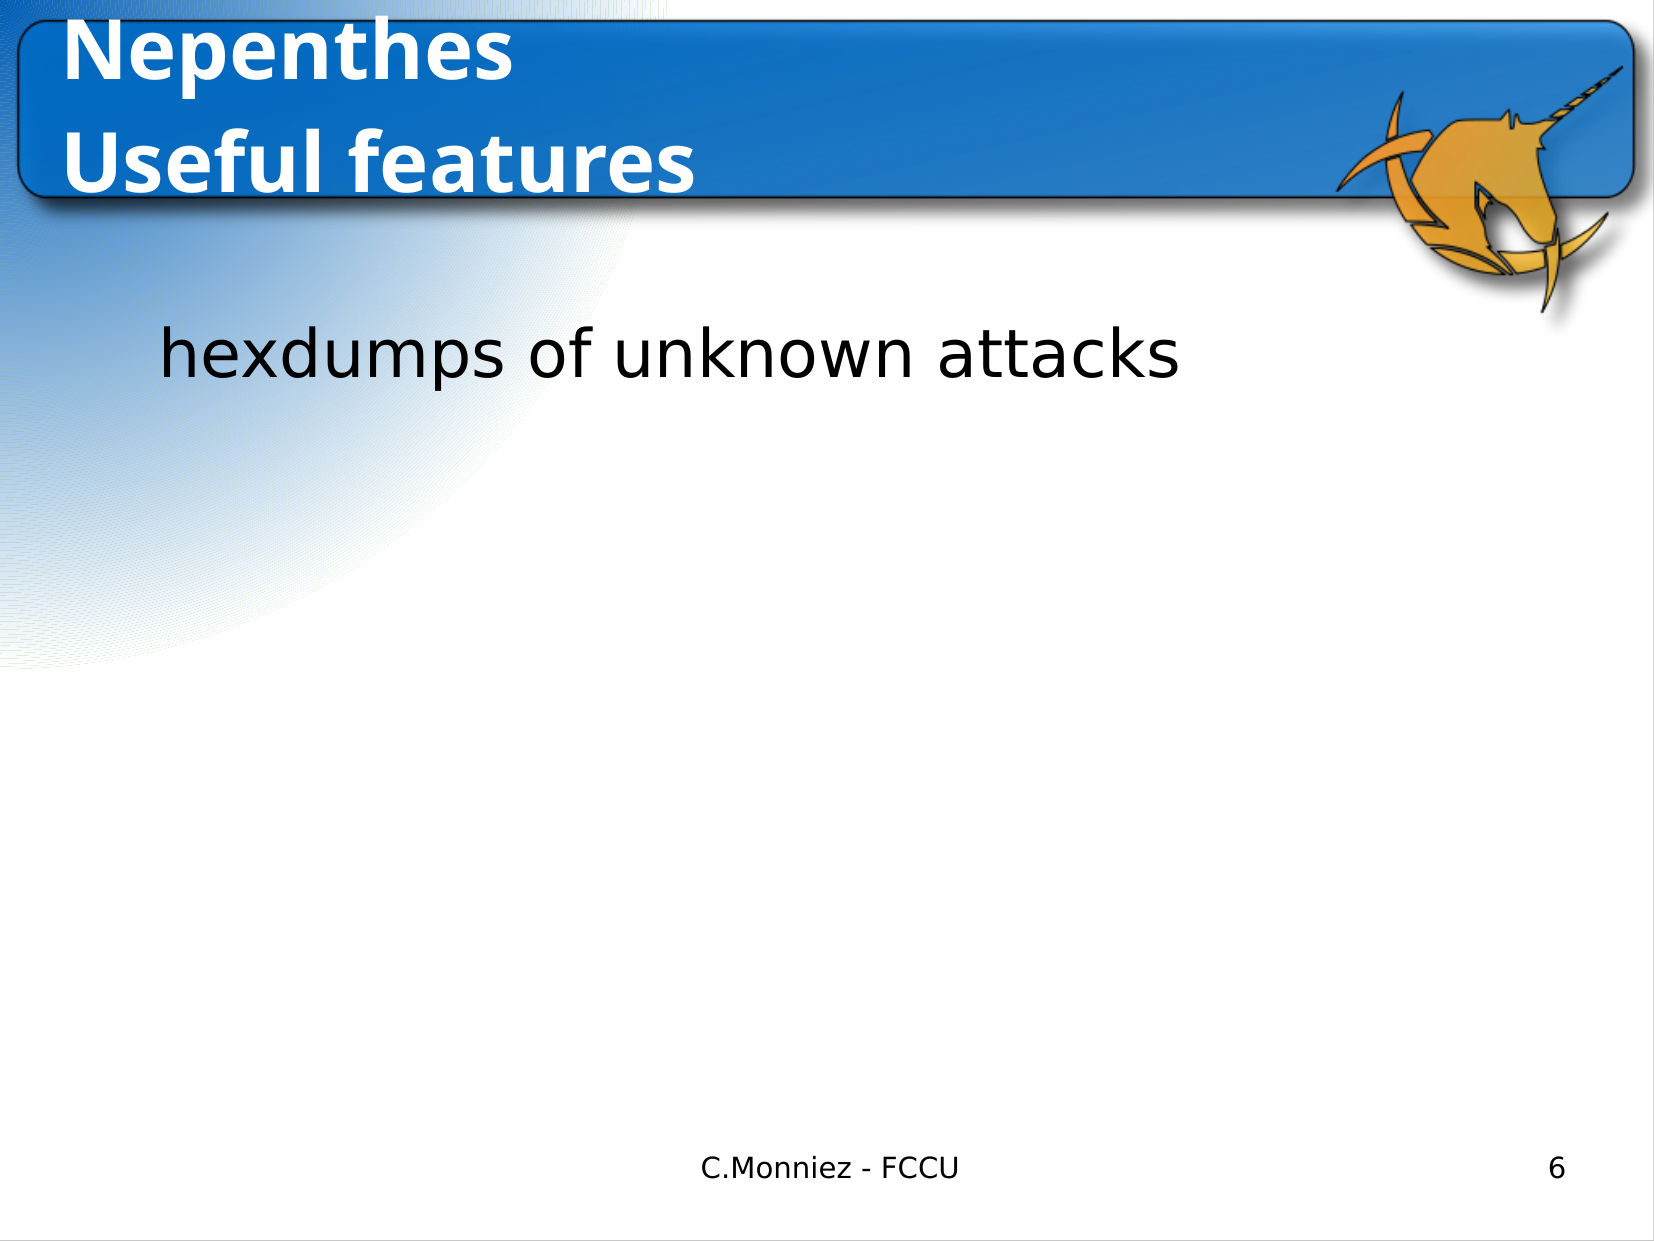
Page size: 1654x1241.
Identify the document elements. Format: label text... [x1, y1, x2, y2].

title Nepenthes Useful features [59, 0, 1329, 208]
picture [0, 0, 1654, 1241]
list hexdumps of unknown attacks [140, 315, 1629, 1120]
